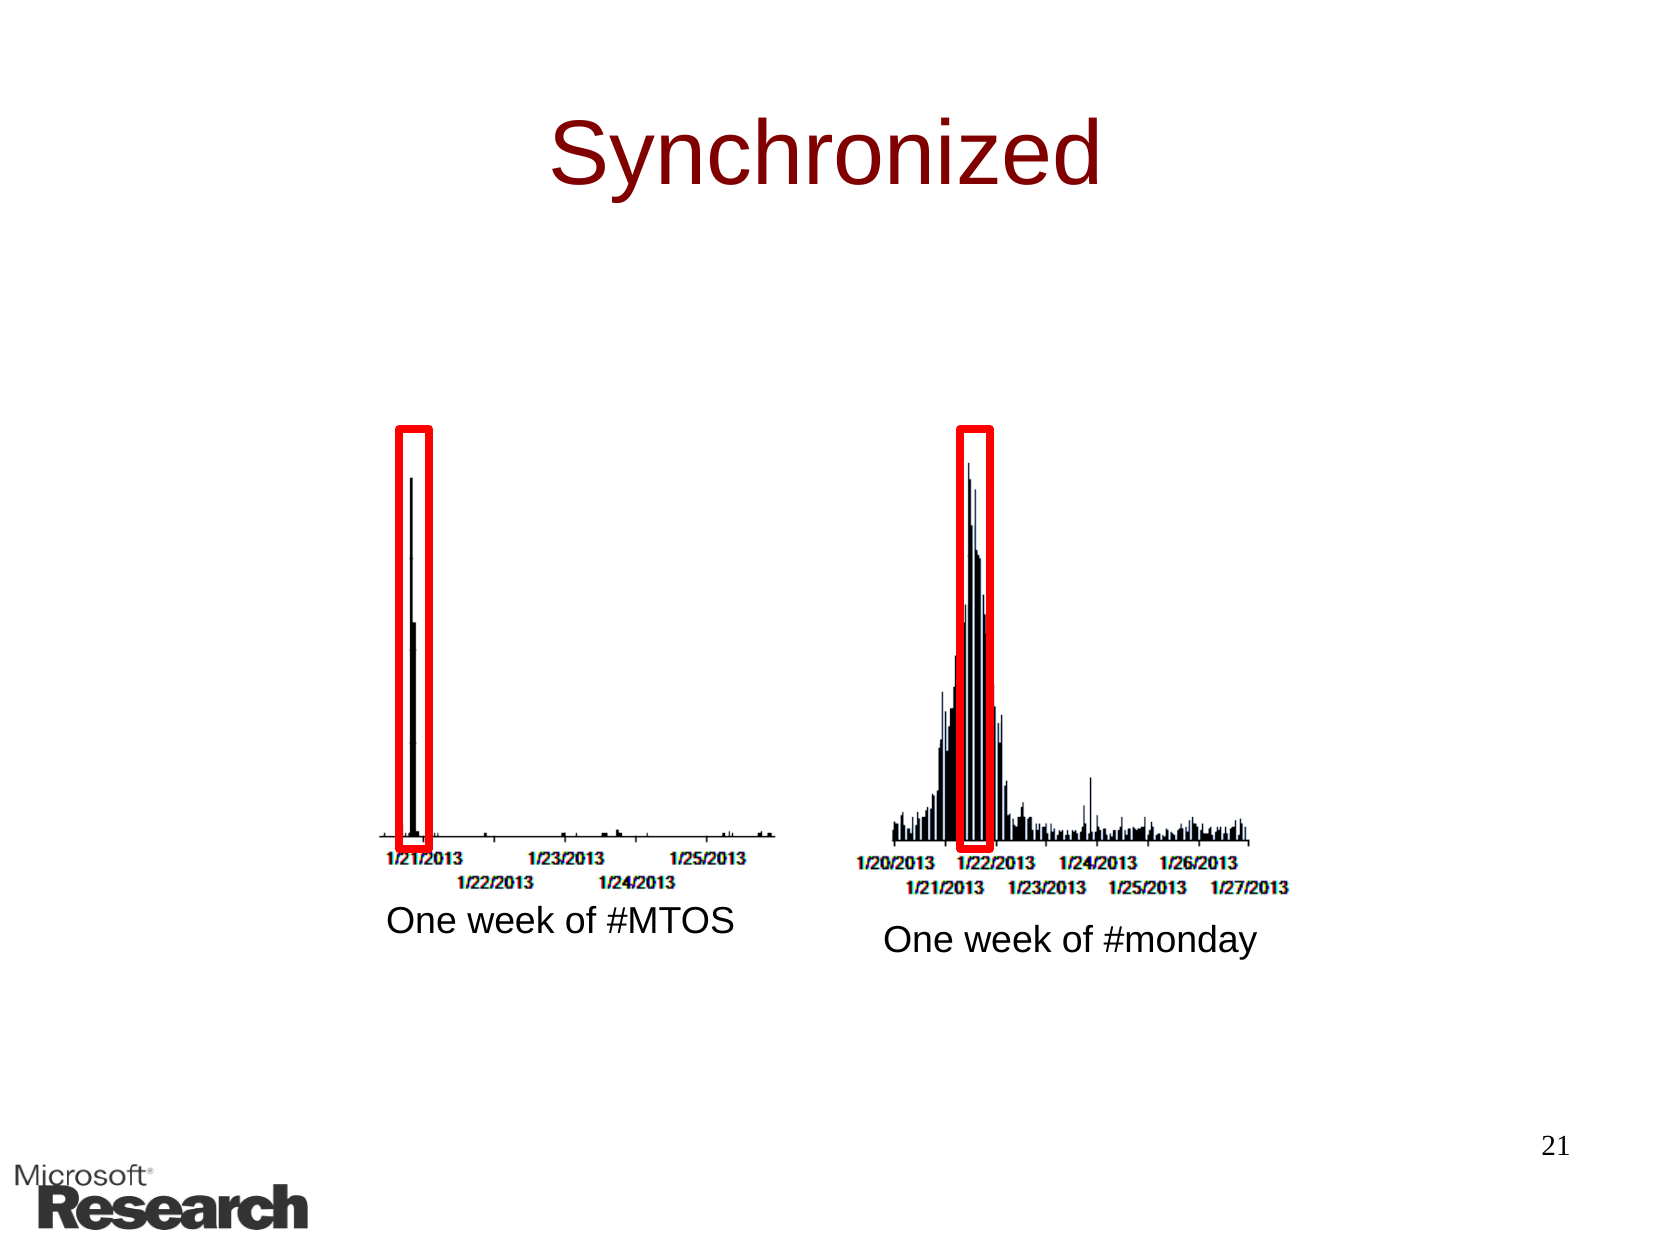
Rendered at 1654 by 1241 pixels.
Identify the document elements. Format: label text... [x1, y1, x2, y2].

picture [5, 1148, 322, 1241]
text_box One week of #MTOS [371, 891, 751, 949]
title Synchronized [82, 49, 1571, 257]
picture [815, 430, 1309, 924]
text_box One week of #monday [868, 911, 1272, 969]
picture [964, 433, 986, 845]
picture [307, 436, 790, 919]
picture [403, 436, 425, 845]
